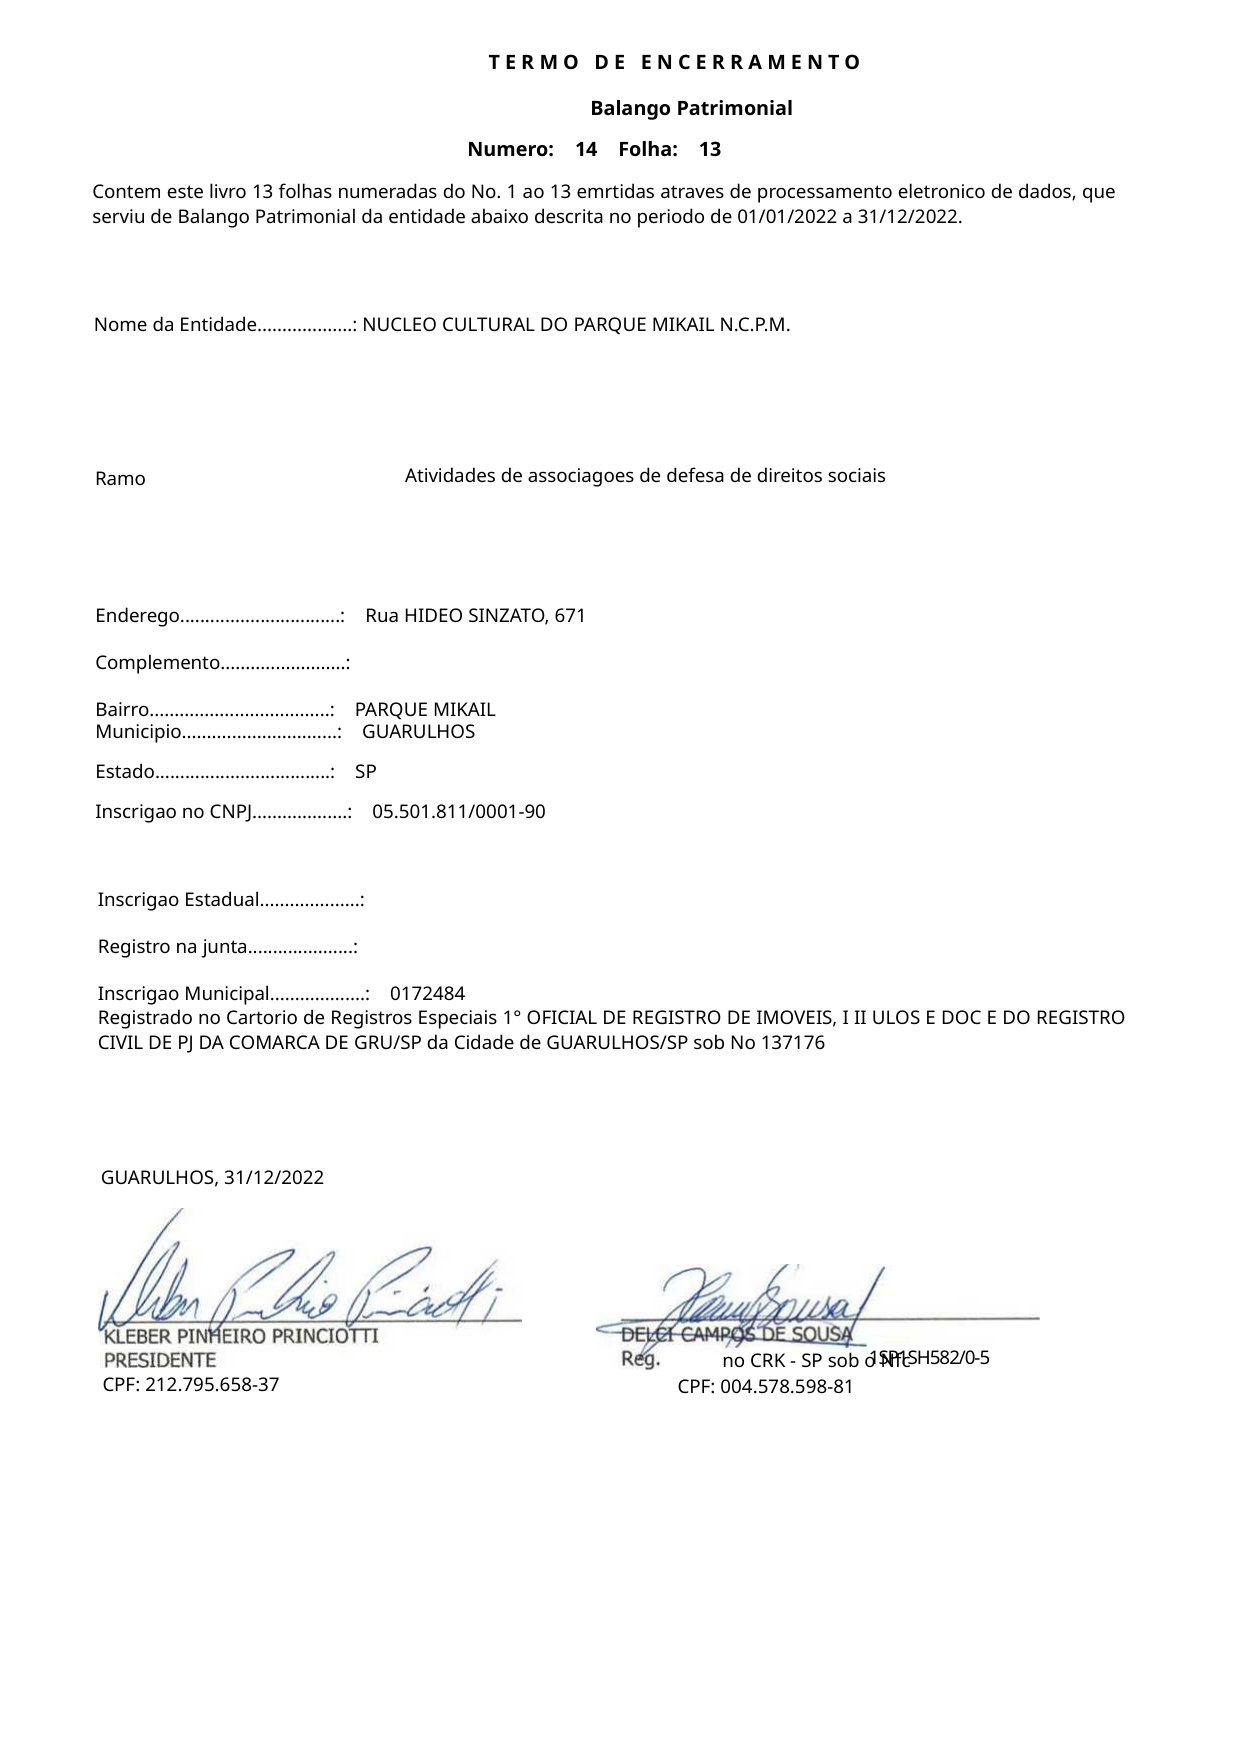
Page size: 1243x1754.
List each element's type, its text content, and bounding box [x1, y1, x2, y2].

text_box Atividades de associagoes de defesa de direitos sociais [405, 464, 886, 491]
text_box no CRK - SP sob o Nfc [668, 1348, 852, 1366]
text_box CPF: 212.795.658-37 [102, 1373, 290, 1395]
text_box Nome da Entidade...................: NUCLEO CULTURAL DO PARQUE MIKAIL N.C.P.M. [94, 313, 843, 339]
text_box CPF: 004.578.598-81 [624, 1374, 804, 1390]
text_box 1SP1SH582/0-5 [869, 1346, 1011, 1370]
text_box Ramo [95, 466, 150, 487]
text_box Inscrigao Estadual....................: Registro na junta.....................: Inscrigao Municipal...................: 0172484 Registrado no Cartorio de Registros Especiais 1° OFICIAL DE REGISTRO DE IMOVEIS, I II ULOS E DOC E DO REGISTRO CIVIL DE PJ DA COMARCA DE GRU/SP da Cidade de GUARULHOS/SP sob No 137176 [98, 863, 1145, 1056]
text_box Balango Patrimonial Numero: 14 Folha: 13 Contem este livro 13 folhas numeradas do No. 1 ao 13 emrtidas atraves de processamento eletronico de dados, que serviu de Balango Patrimonial da entidade abaixo descrita no periodo de 01/01/2022 a 31/12/2022. [92, 95, 1164, 242]
text_box TERMO DE ENCERRAMENTO [489, 49, 888, 72]
picture [98, 1208, 522, 1368]
picture [596, 1265, 1040, 1371]
text_box Enderego................................: Rua HIDEO SINZATO, 671 Complemento.........................: Bairro....................................: PARQUE MIKAIL Municipio...............................: GUARULHOS Estado...................................: SP Inscrigao no CNPJ...................: 05.501.811/0001-90 [95, 579, 639, 842]
text_box GUARULHOS, 31/12/2022 [101, 1165, 329, 1190]
